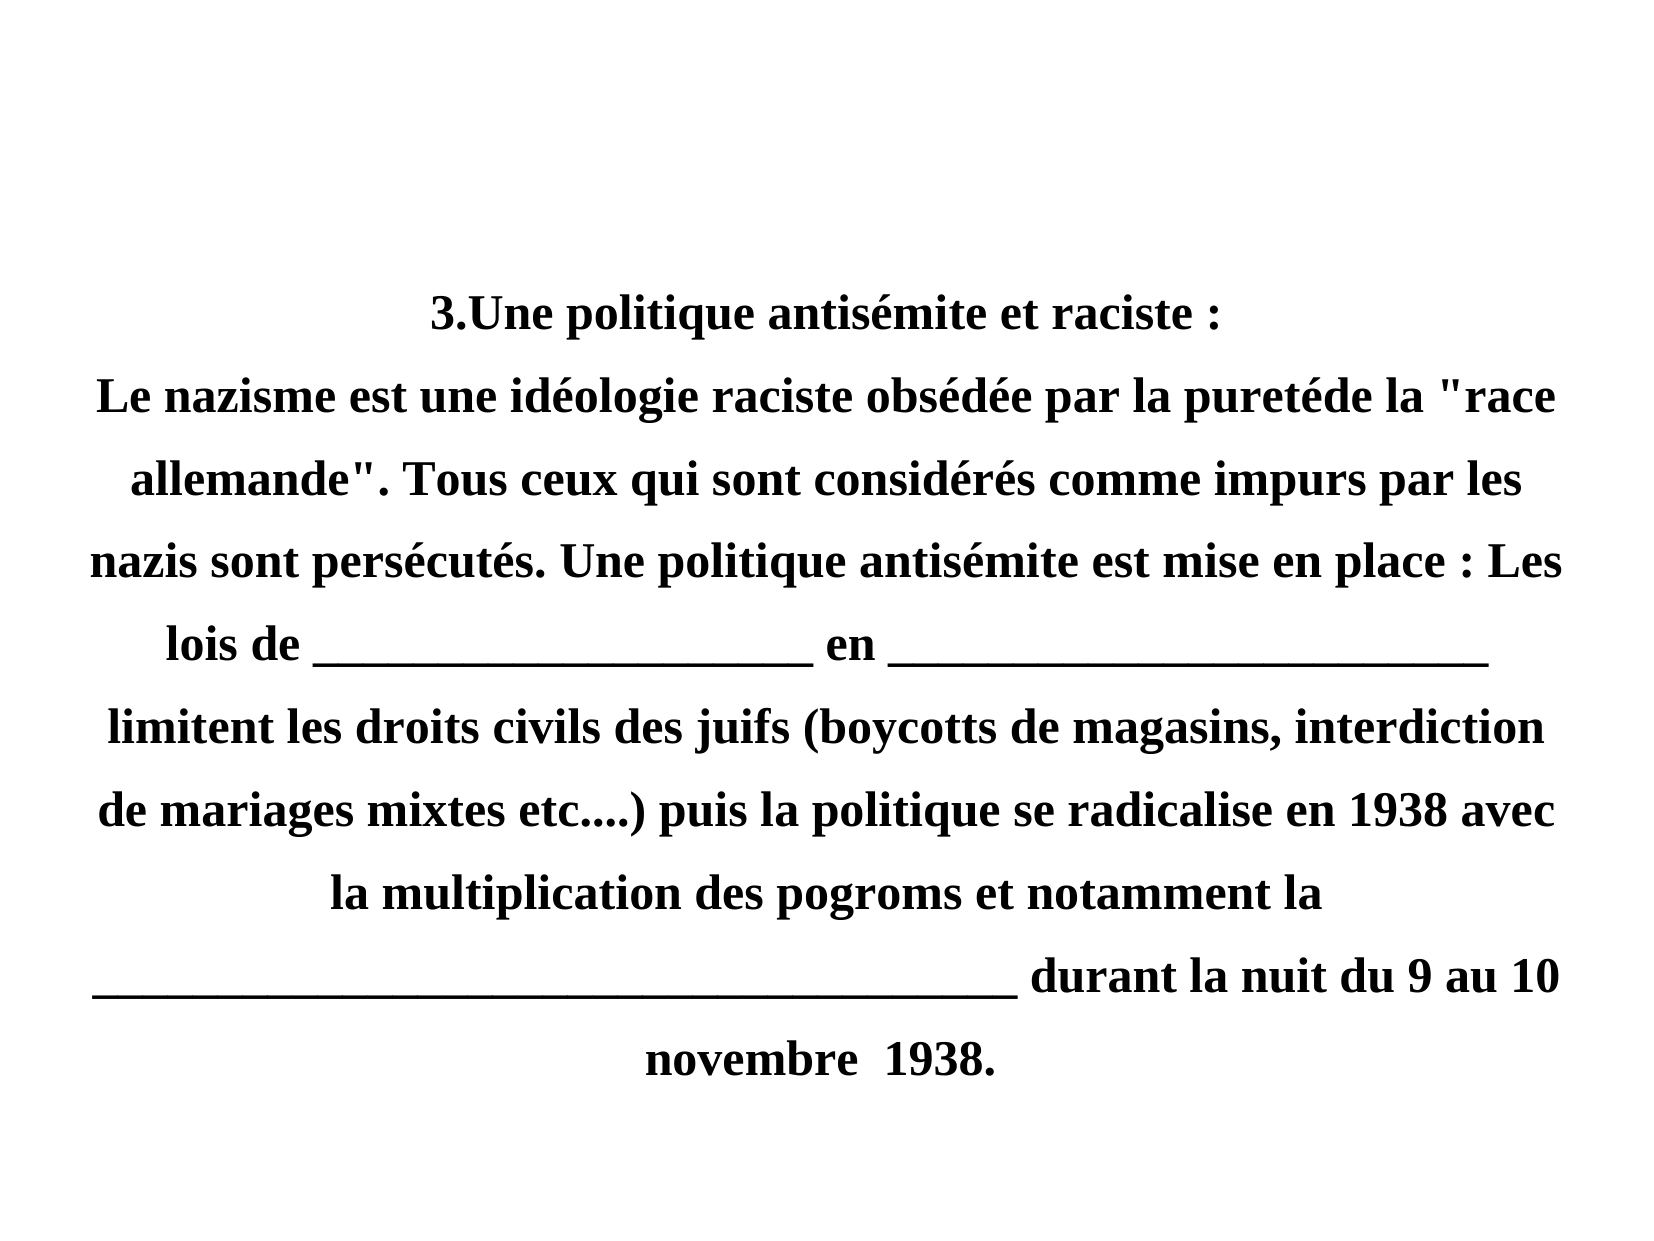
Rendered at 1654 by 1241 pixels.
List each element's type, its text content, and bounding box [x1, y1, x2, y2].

subtitle 3.Une politique antisémite et raciste : Le nazisme est une idéologie raciste obsédée par la puretéde la "race allemande". Tous ceux qui sont considérés comme impurs par les nazis sont persécutés. Une politique antisémite est mise en place : Les lois de ____________________ en ________________________ limitent les droits civils des juifs (boycotts de magasins, interdiction de mariages mixtes etc....) puis la politique se radicalise en 1938 avec la multiplication des pogroms et notamment la _____________________________________ durant la nuit du 9 au 10 novembre 1938. [82, 257, 1571, 1142]
